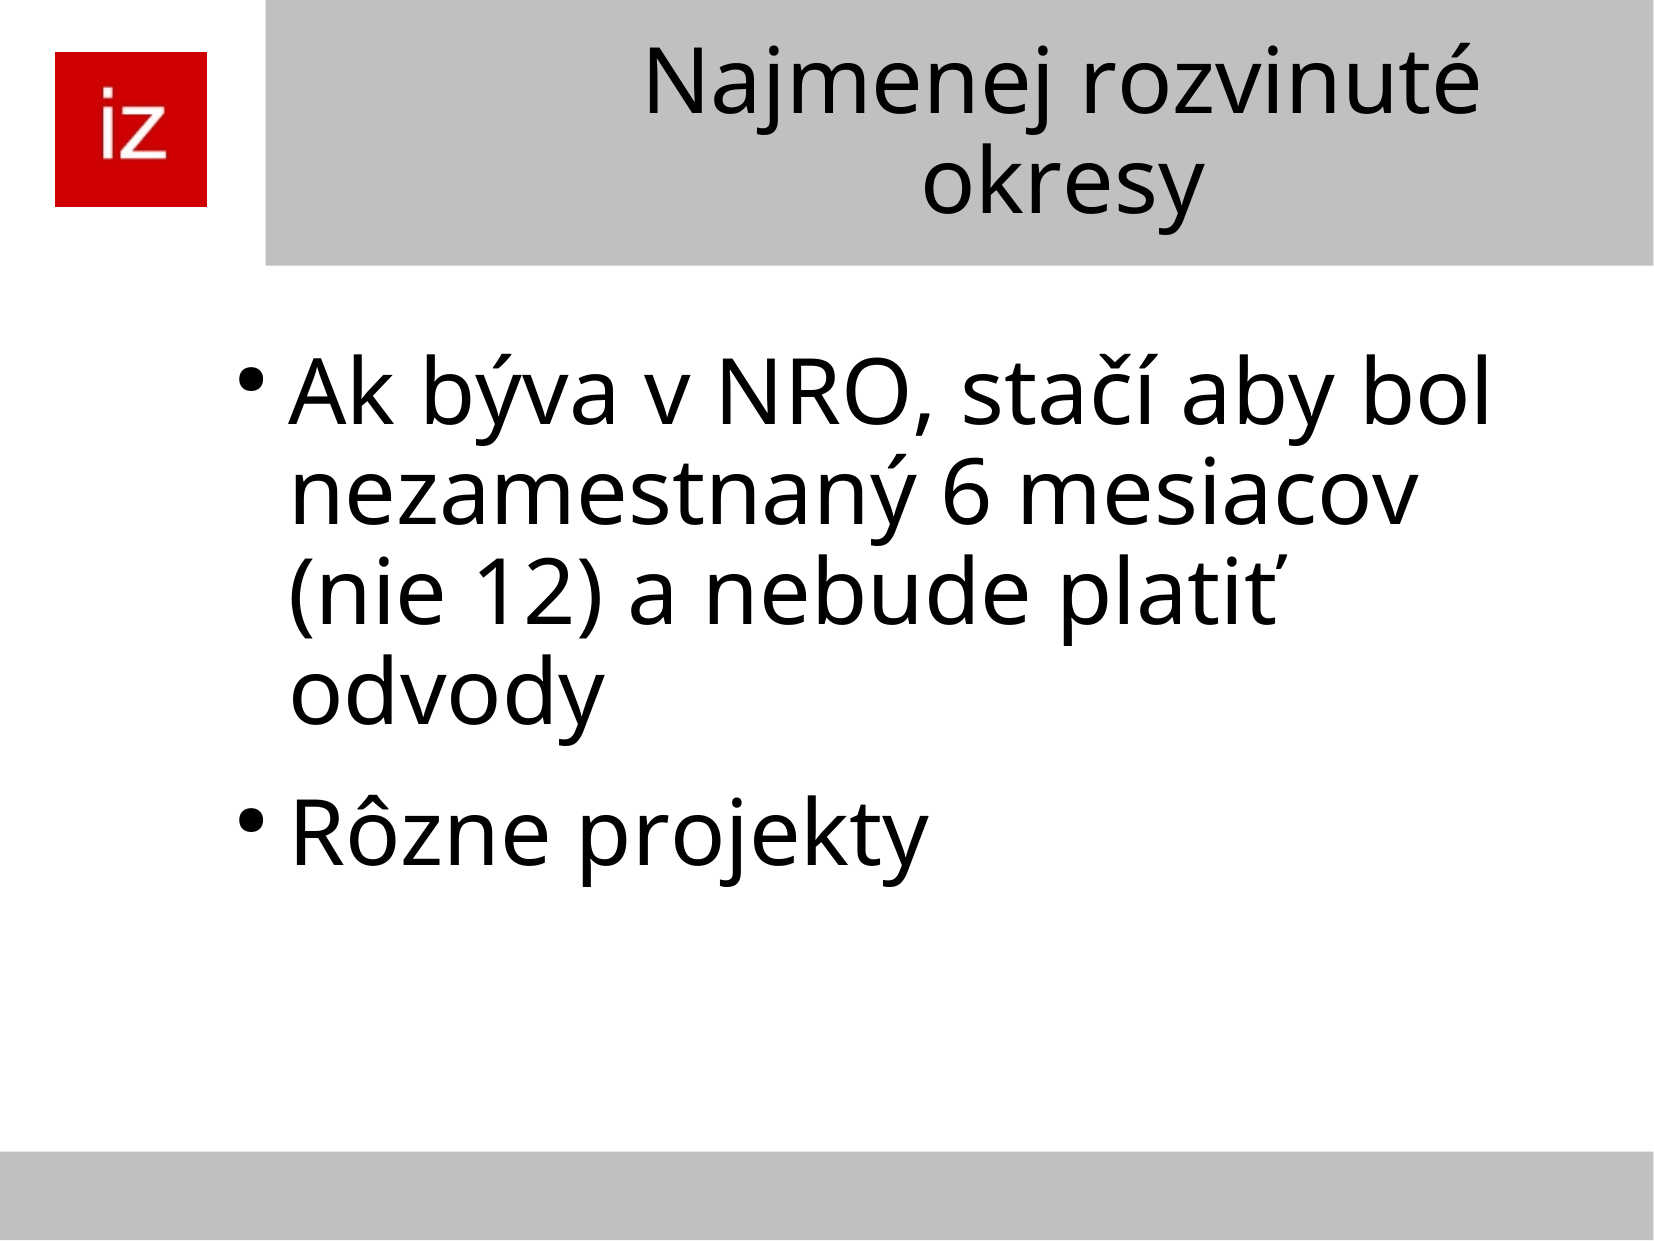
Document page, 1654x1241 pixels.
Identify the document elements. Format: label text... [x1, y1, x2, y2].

picture [55, 52, 207, 207]
title Najmenej rozvinuté okresy [561, 29, 1565, 237]
list Ak býva v NRO, stačí aby bol nezamestnaný 6 mesiacov (nie 12) a nebude platiť odvody Rôzne projekty [121, 344, 1533, 1126]
